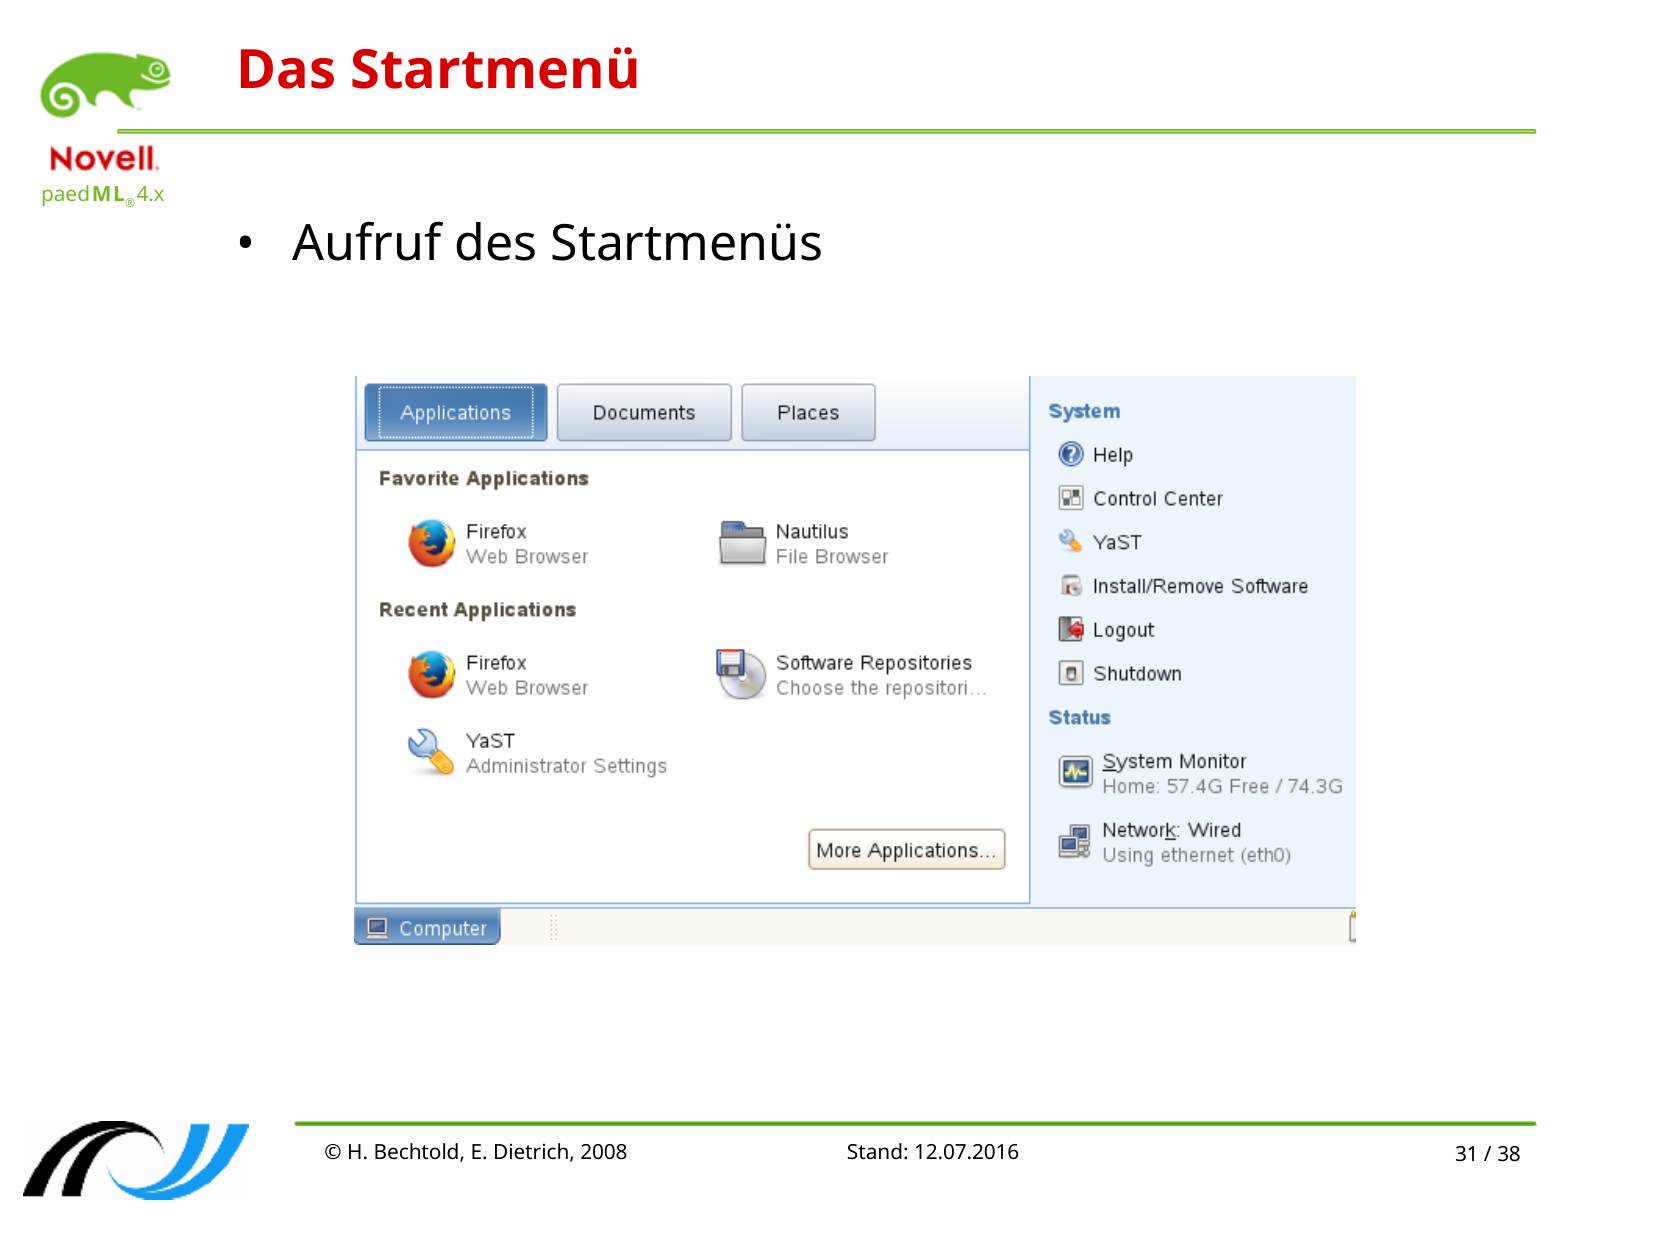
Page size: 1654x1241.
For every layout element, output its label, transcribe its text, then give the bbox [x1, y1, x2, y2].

title Das Startmenü [236, 17, 1536, 119]
picture [23, 1121, 249, 1200]
list Aufruf des Startmenüs [236, 206, 1565, 1063]
picture [26, 35, 184, 193]
picture [354, 376, 1356, 945]
